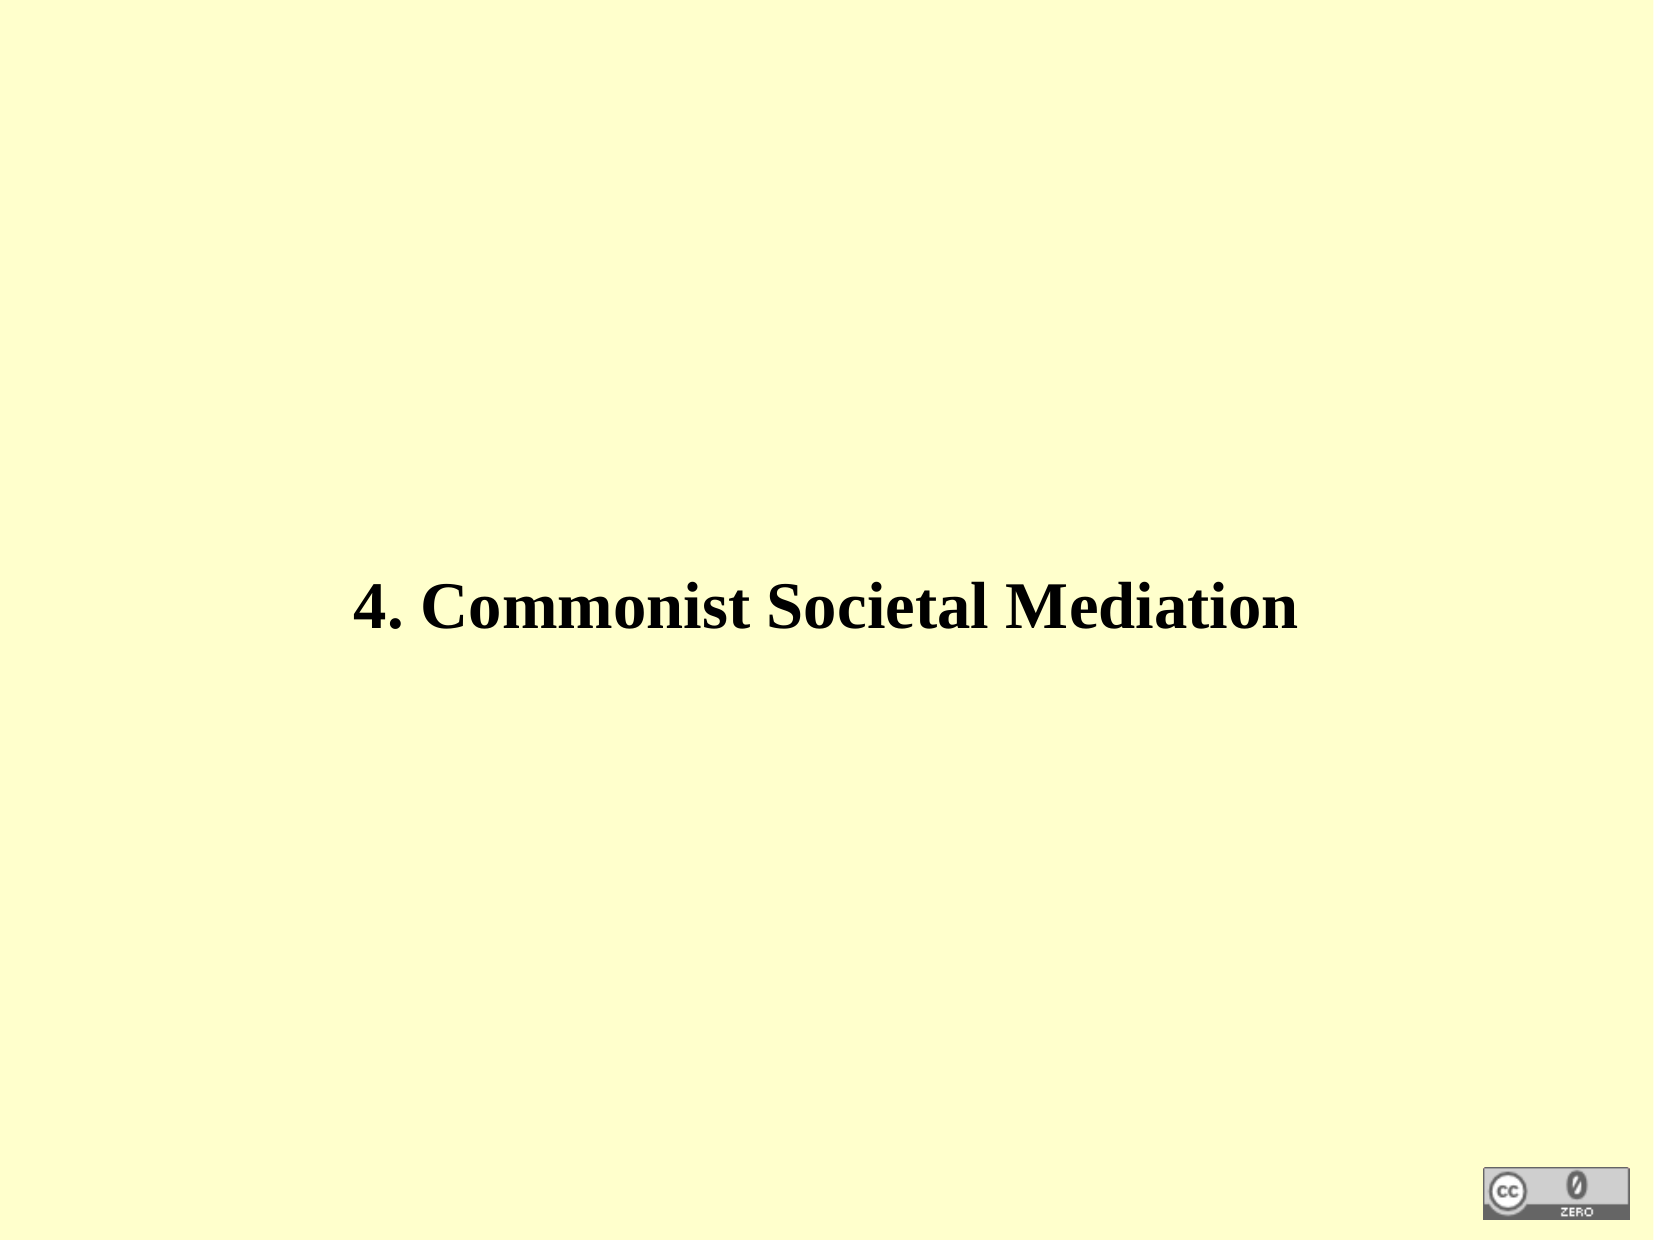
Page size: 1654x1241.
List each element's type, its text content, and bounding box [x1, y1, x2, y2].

picture [1483, 1167, 1630, 1220]
text_box 4. Commonist Societal Mediation [82, 55, 1571, 1158]
